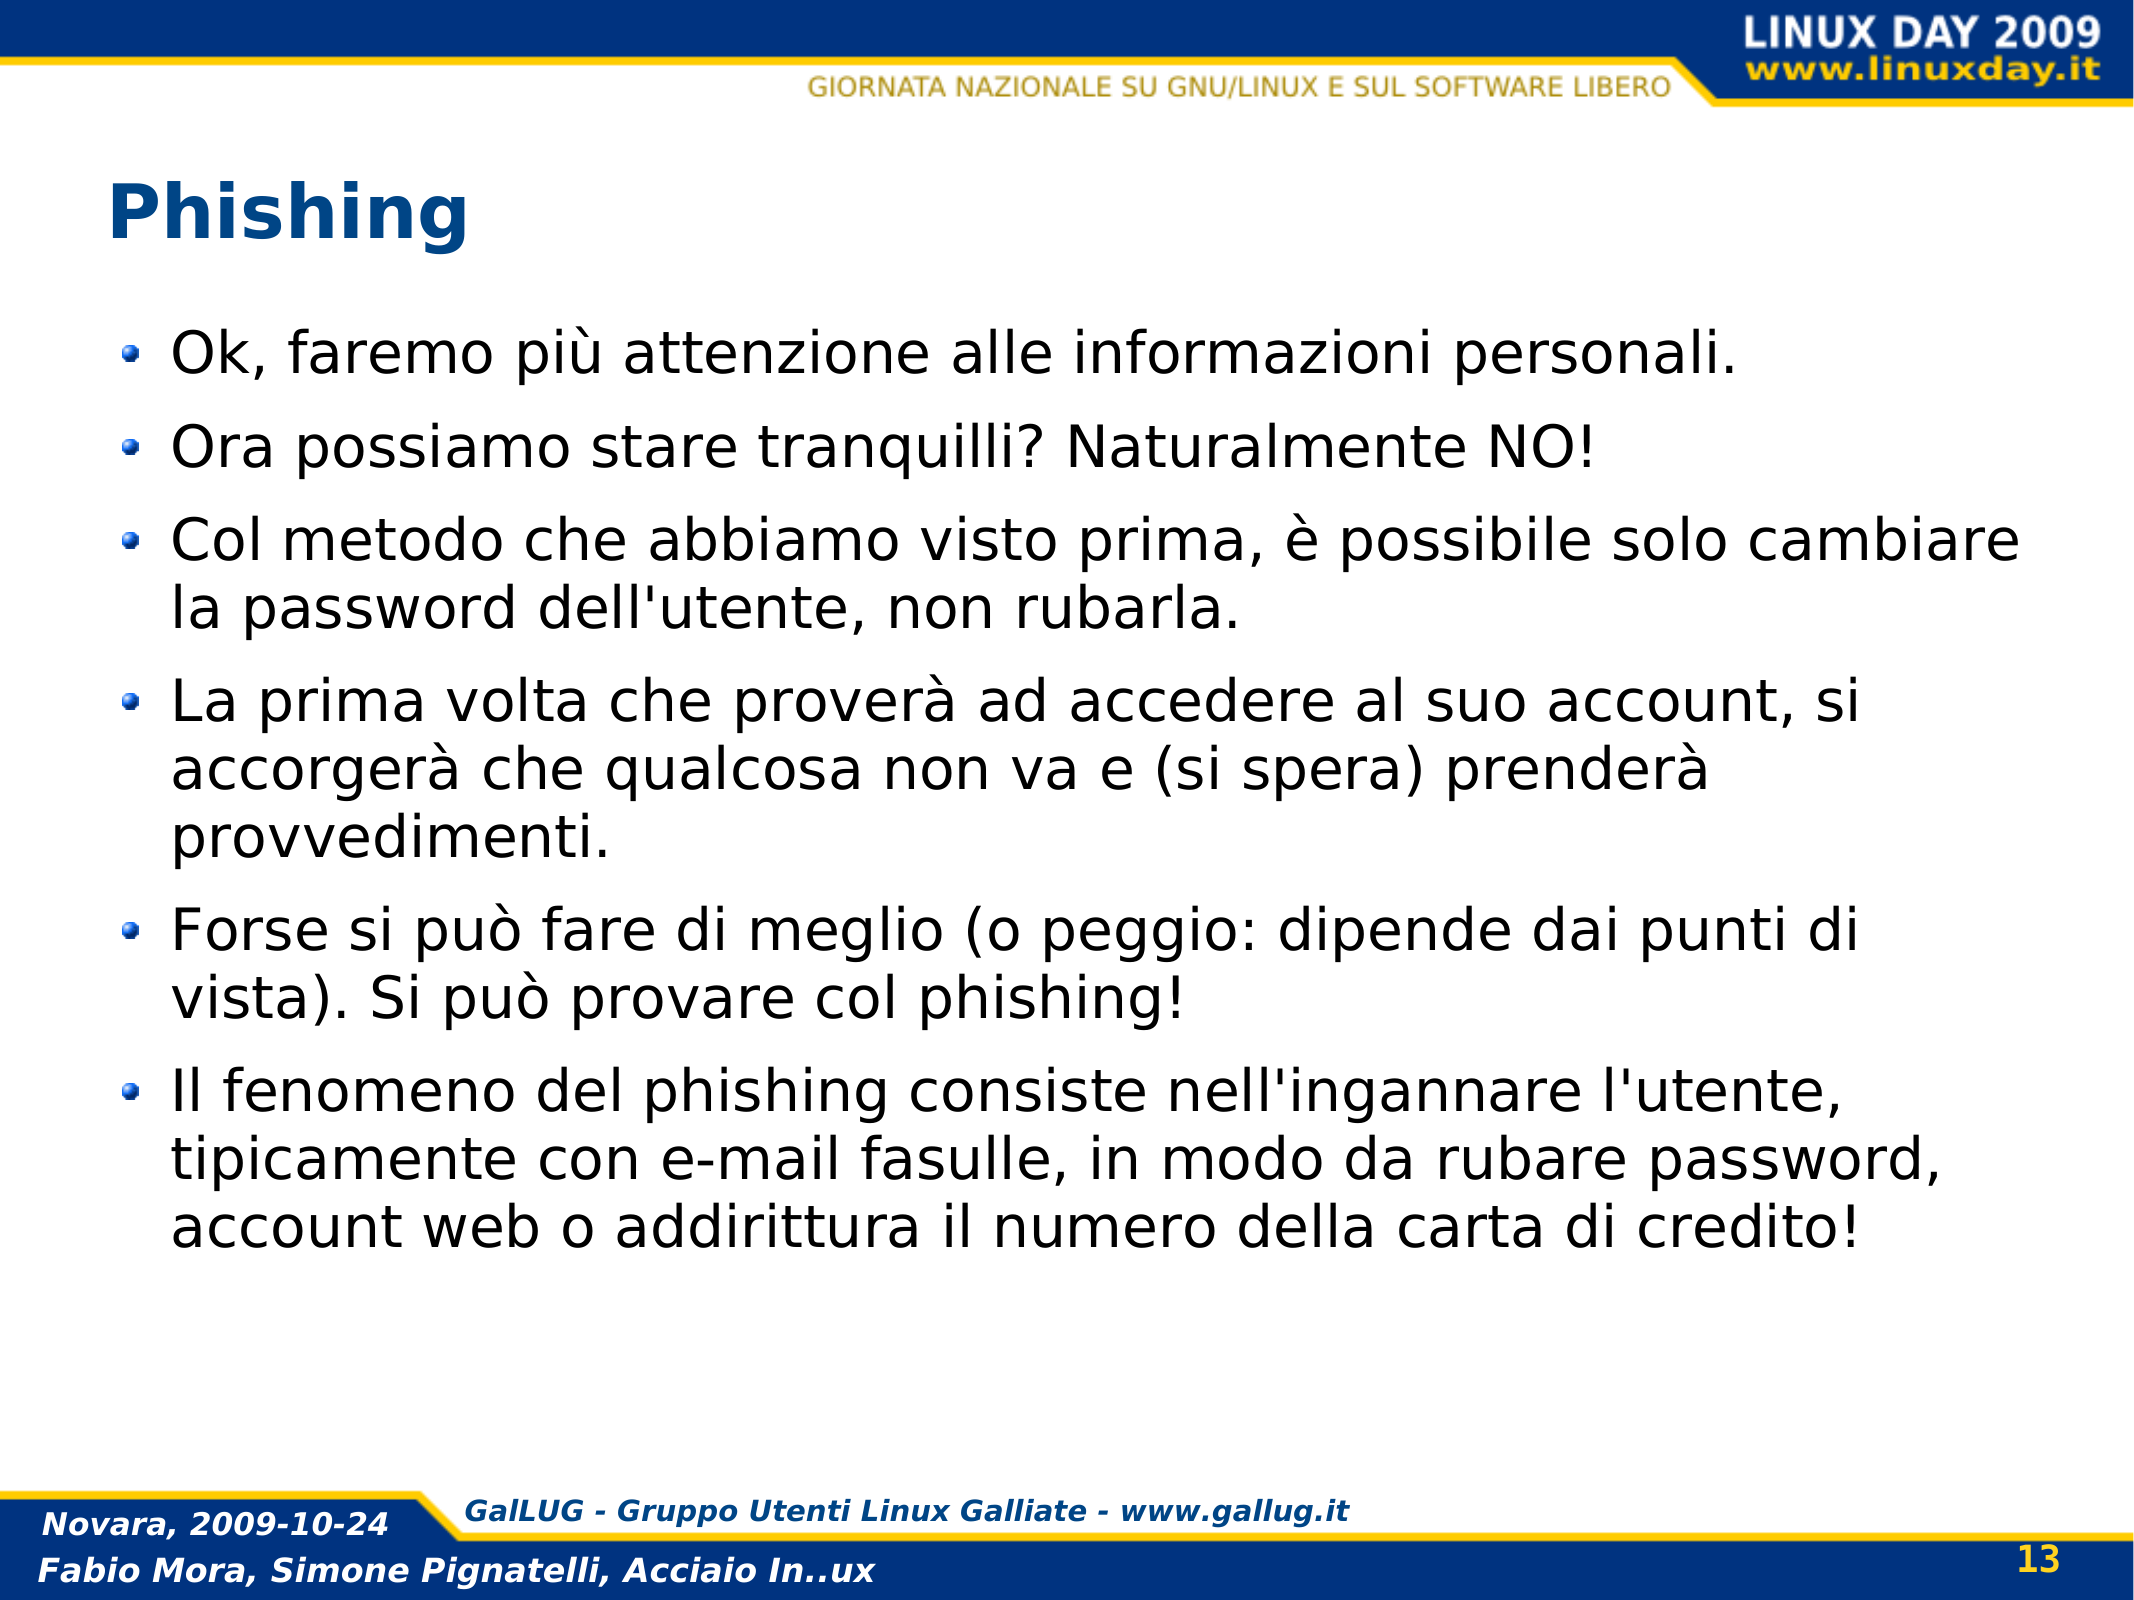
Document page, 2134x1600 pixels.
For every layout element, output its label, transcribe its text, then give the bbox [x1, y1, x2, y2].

list Ok, faremo più attenzione alle informazioni personali. Ora possiamo stare tranquilli? Naturalmente NO! Col metodo che abbiamo visto prima, è possibile solo cambiare la password dell'utente, non rubarla. La prima volta che proverà ad accedere al suo account, si accorgerà che qualcosa non va e (si spera) prenderà provvedimenti. Forse si può fare di meglio (o peggio: dipende dai punti di vista). Si può provare col phishing! Il fenomeno del phishing consiste nell'ingannare l'utente, tipicamente con e-mail fasulle, in modo da rubare password, account web o addirittura il numero della carta di credito! [106, 319, 2027, 1441]
picture [0, 0, 2134, 1600]
title Phishing [106, 159, 2080, 267]
